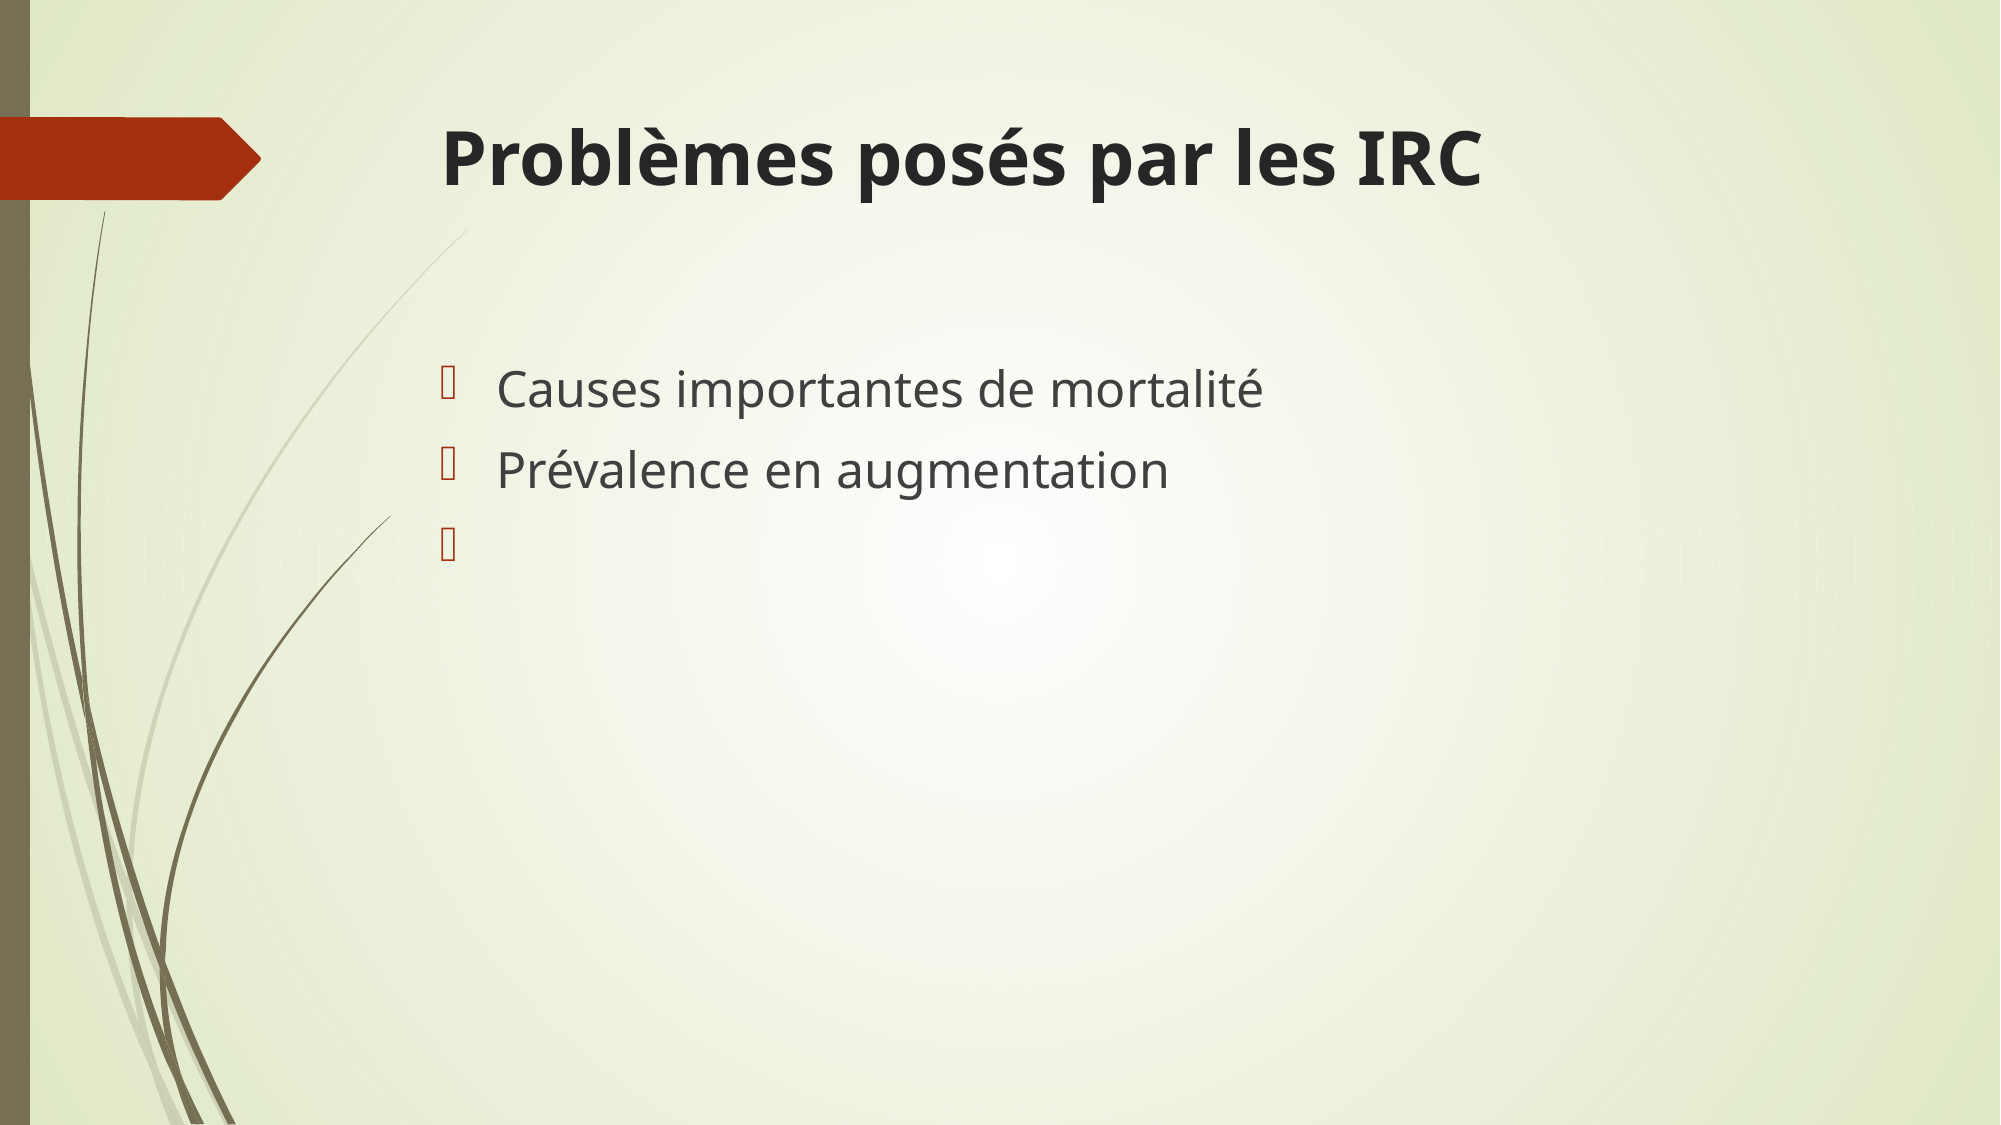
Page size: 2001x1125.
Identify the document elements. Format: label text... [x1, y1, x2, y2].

title Problèmes posés par les IRC [425, 102, 1888, 313]
list Causes importantes de mortalité Prévalence en augmentation [424, 350, 1888, 970]
